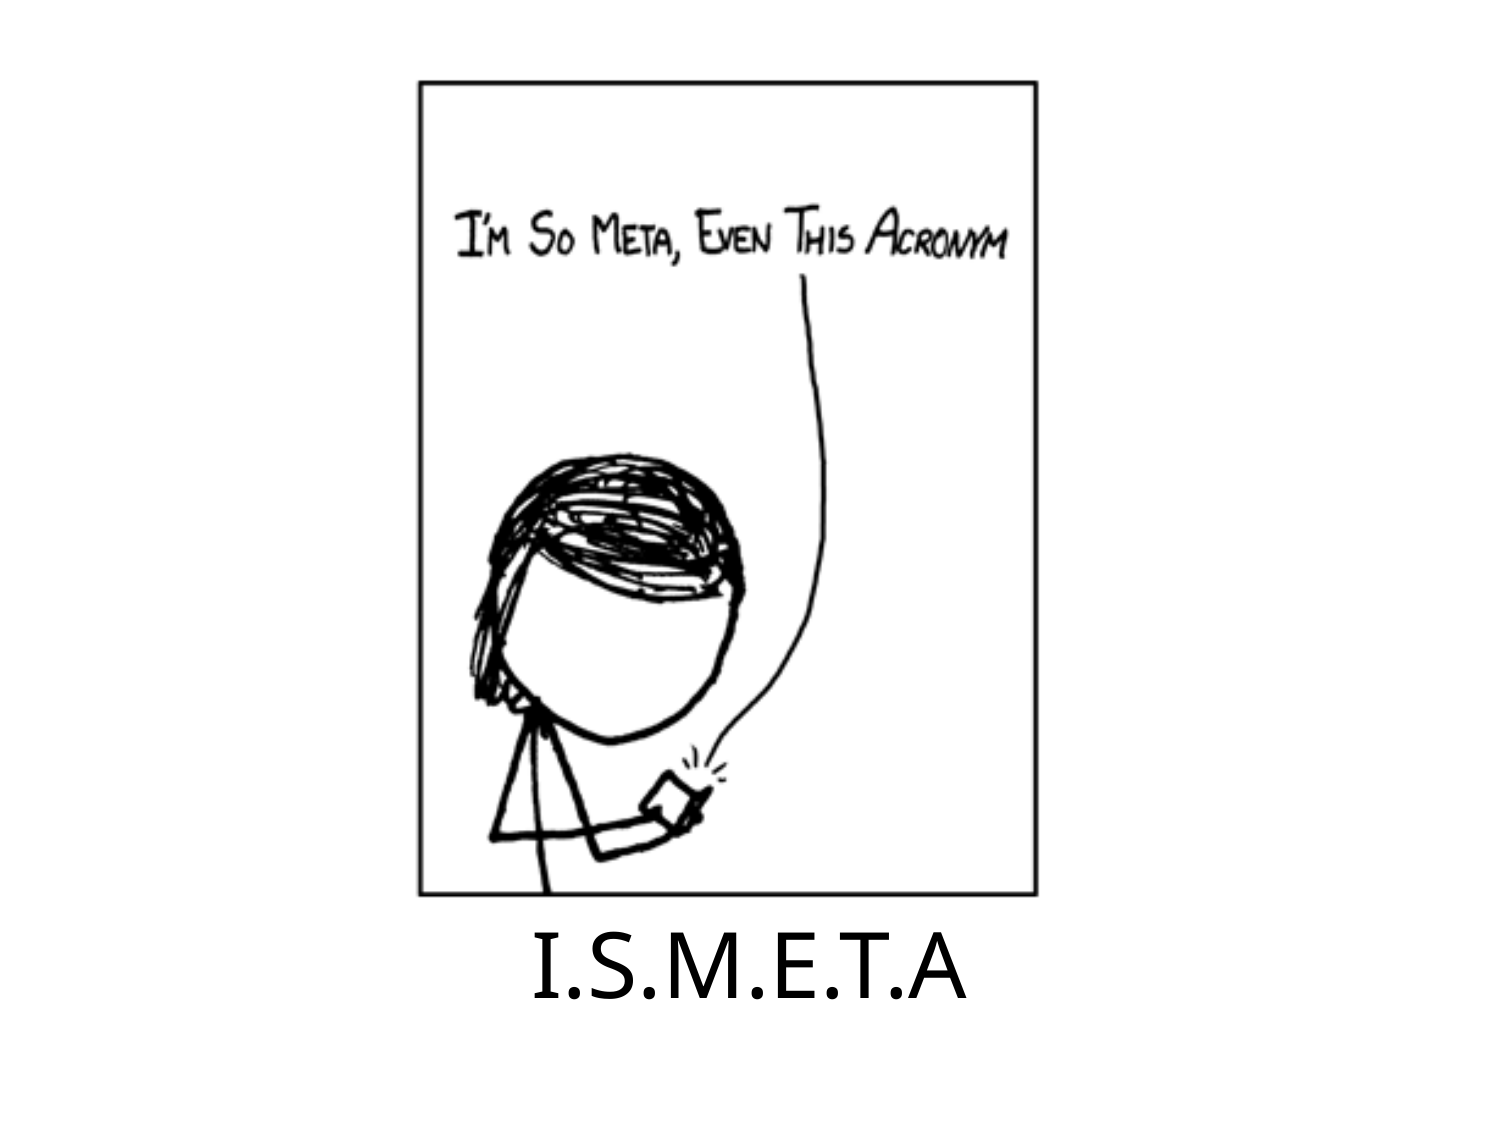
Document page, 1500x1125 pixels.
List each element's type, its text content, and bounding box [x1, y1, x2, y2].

picture [412, 74, 1049, 917]
title I.S.M.E.T.A [75, 900, 1425, 1088]
